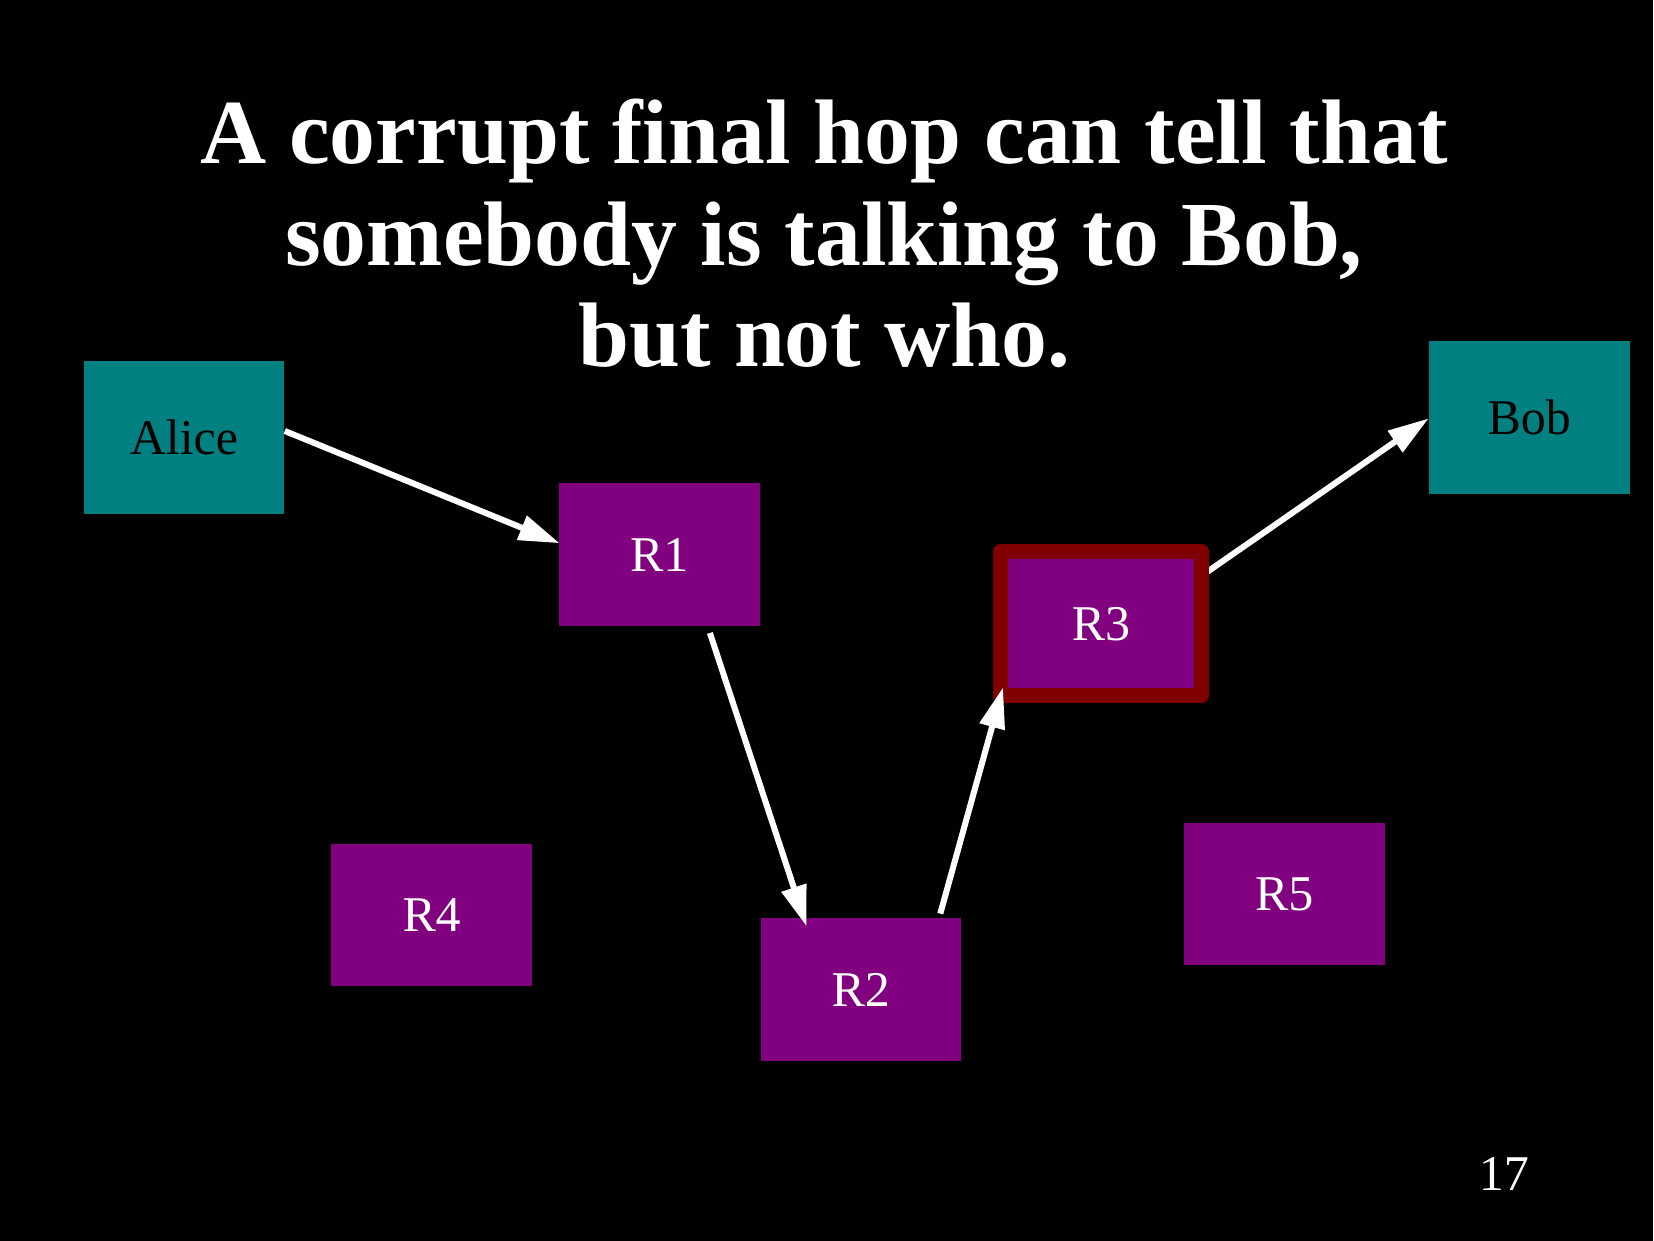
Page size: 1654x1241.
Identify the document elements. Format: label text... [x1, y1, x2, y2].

title A corrupt final hop can tell that somebody is talking to Bob, but not who. [119, 67, 1531, 401]
text_box R3 [1000, 551, 1202, 696]
text_box R2 [760, 917, 962, 1062]
text_box R1 [558, 482, 761, 627]
text_box R5 [1183, 822, 1386, 966]
text_box Bob [1428, 340, 1631, 495]
text_box R4 [330, 843, 533, 987]
text_box Alice [83, 360, 285, 515]
